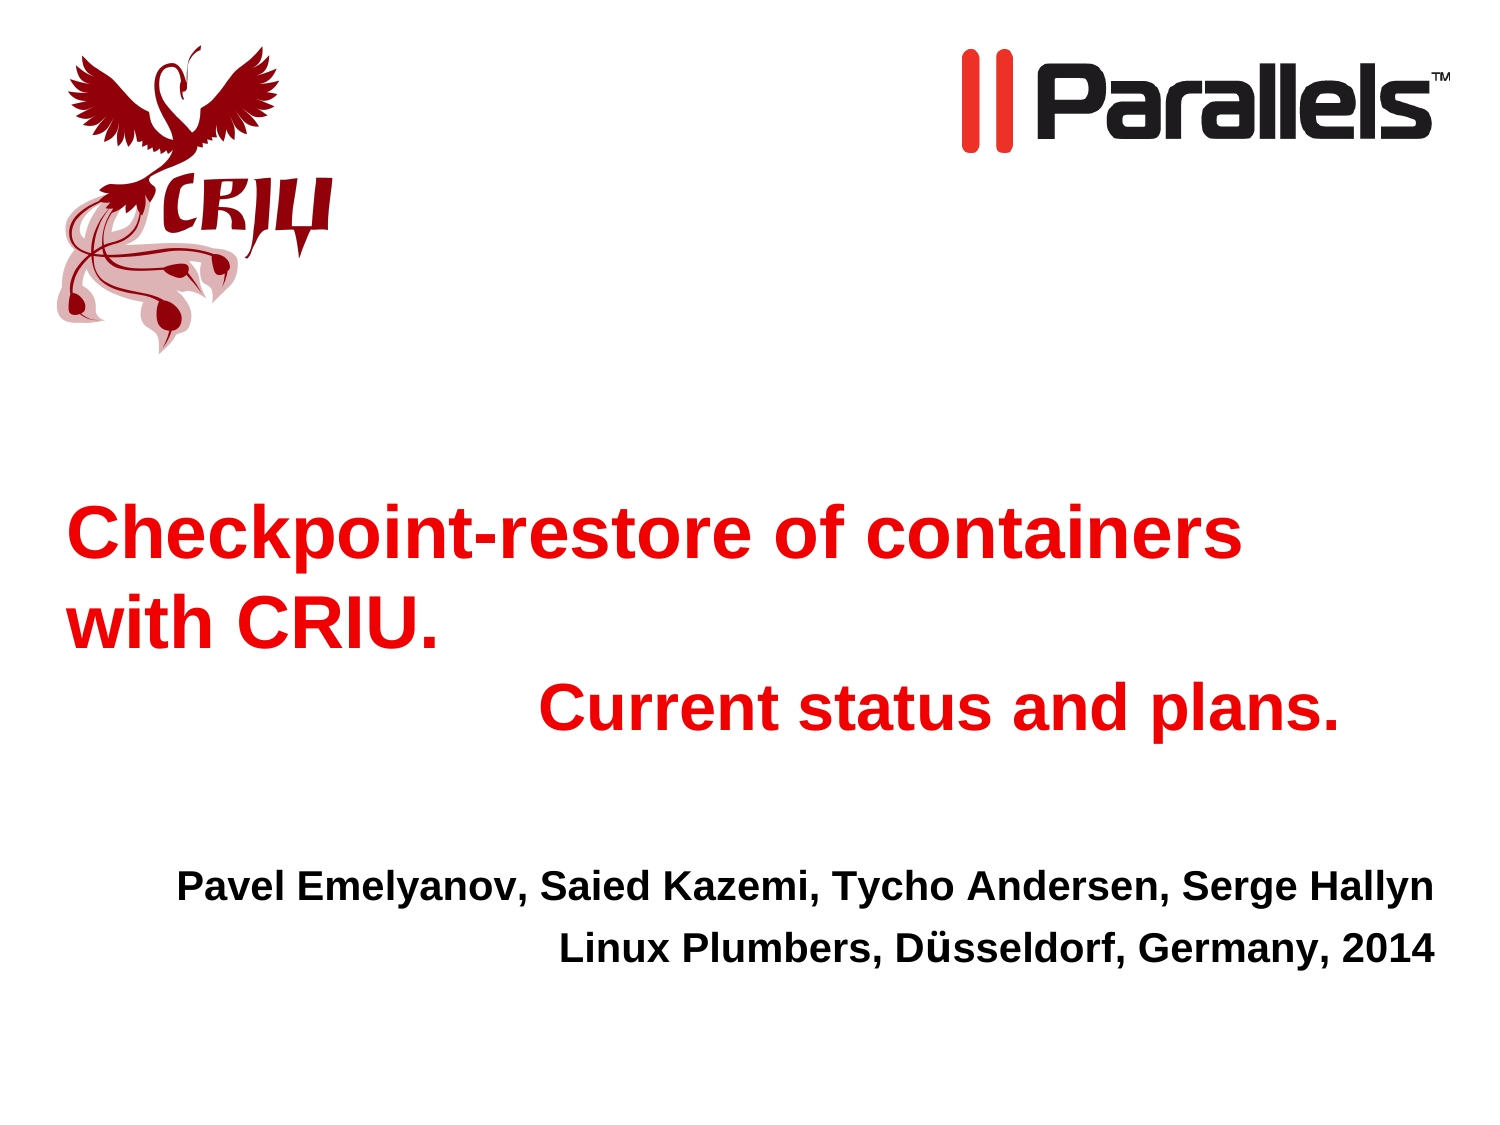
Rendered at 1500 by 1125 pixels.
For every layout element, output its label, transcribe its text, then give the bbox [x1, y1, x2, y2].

text_box Pavel Emelyanov, Saied Kazemi, Tycho Andersen, Serge Hallyn Linux Plumbers, Düsseldorf, Germany, 2014 [54, 851, 1450, 938]
picture [37, 42, 352, 357]
picture [962, 49, 1450, 153]
text_box Checkpoint-restore of containers with CRIU. Current status and plans. [51, 520, 1358, 752]
